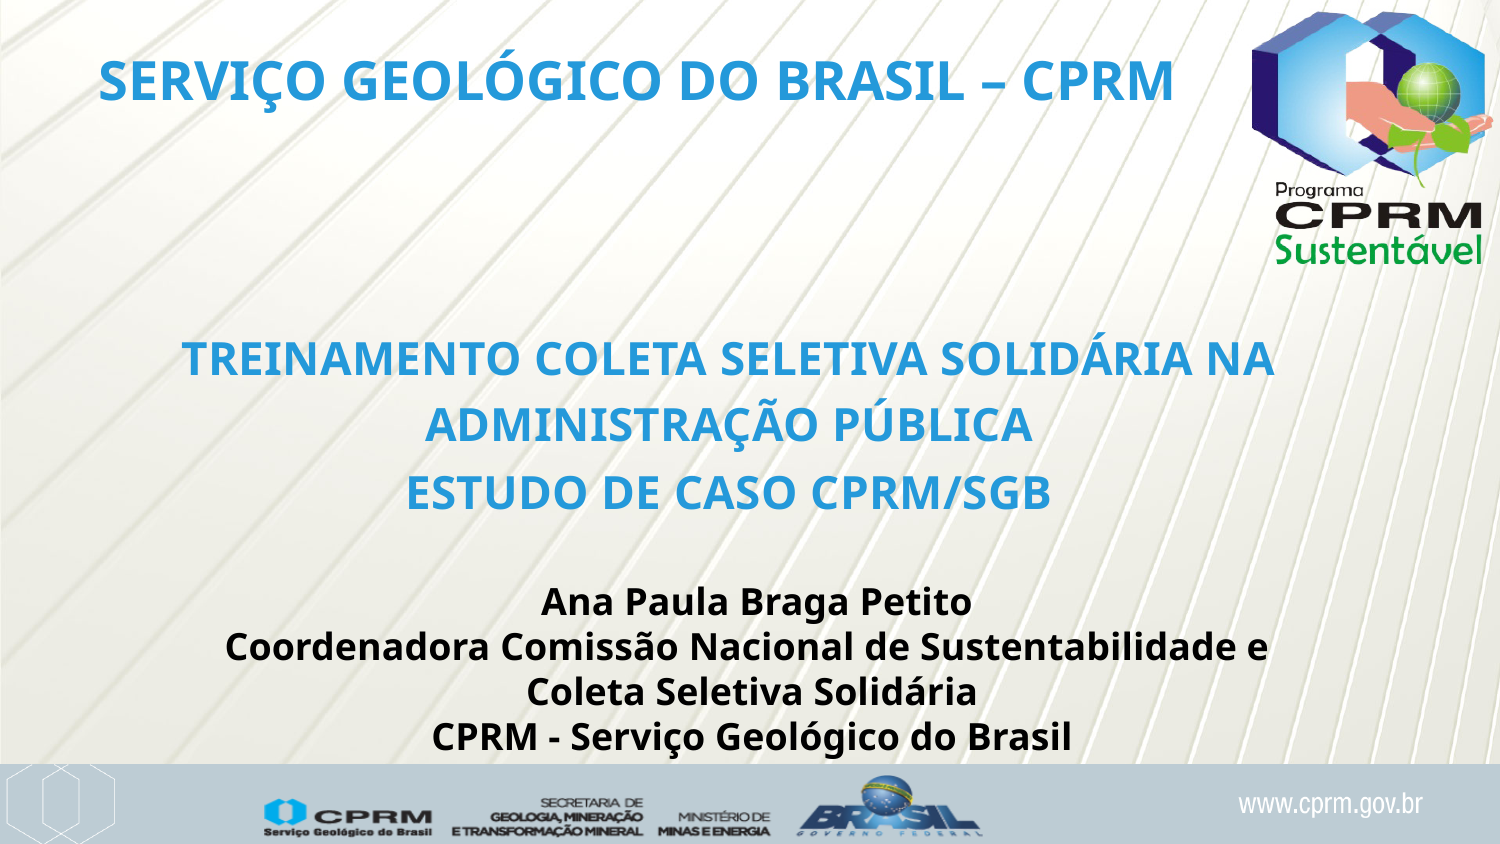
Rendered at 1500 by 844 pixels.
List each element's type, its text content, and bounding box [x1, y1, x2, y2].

text_box TREINAMENTO COLETA SELETIVA SOLIDÁRIA NA ADMINISTRAÇÃO PÚBLICA ESTUDO DE CASO CPRM/SGB [93, 311, 1366, 526]
text_box SERVIÇO GEOLÓGICO DO BRASIL – CPRM [13, 38, 1237, 119]
text_box Ana Paula Braga Petito Coordenadora Comissão Nacional de Sustentabilidade e Coleta Seletiva Solidária CPRM - Serviço Geológico do Brasil [5, 570, 1499, 766]
picture [0, 0, 1500, 844]
